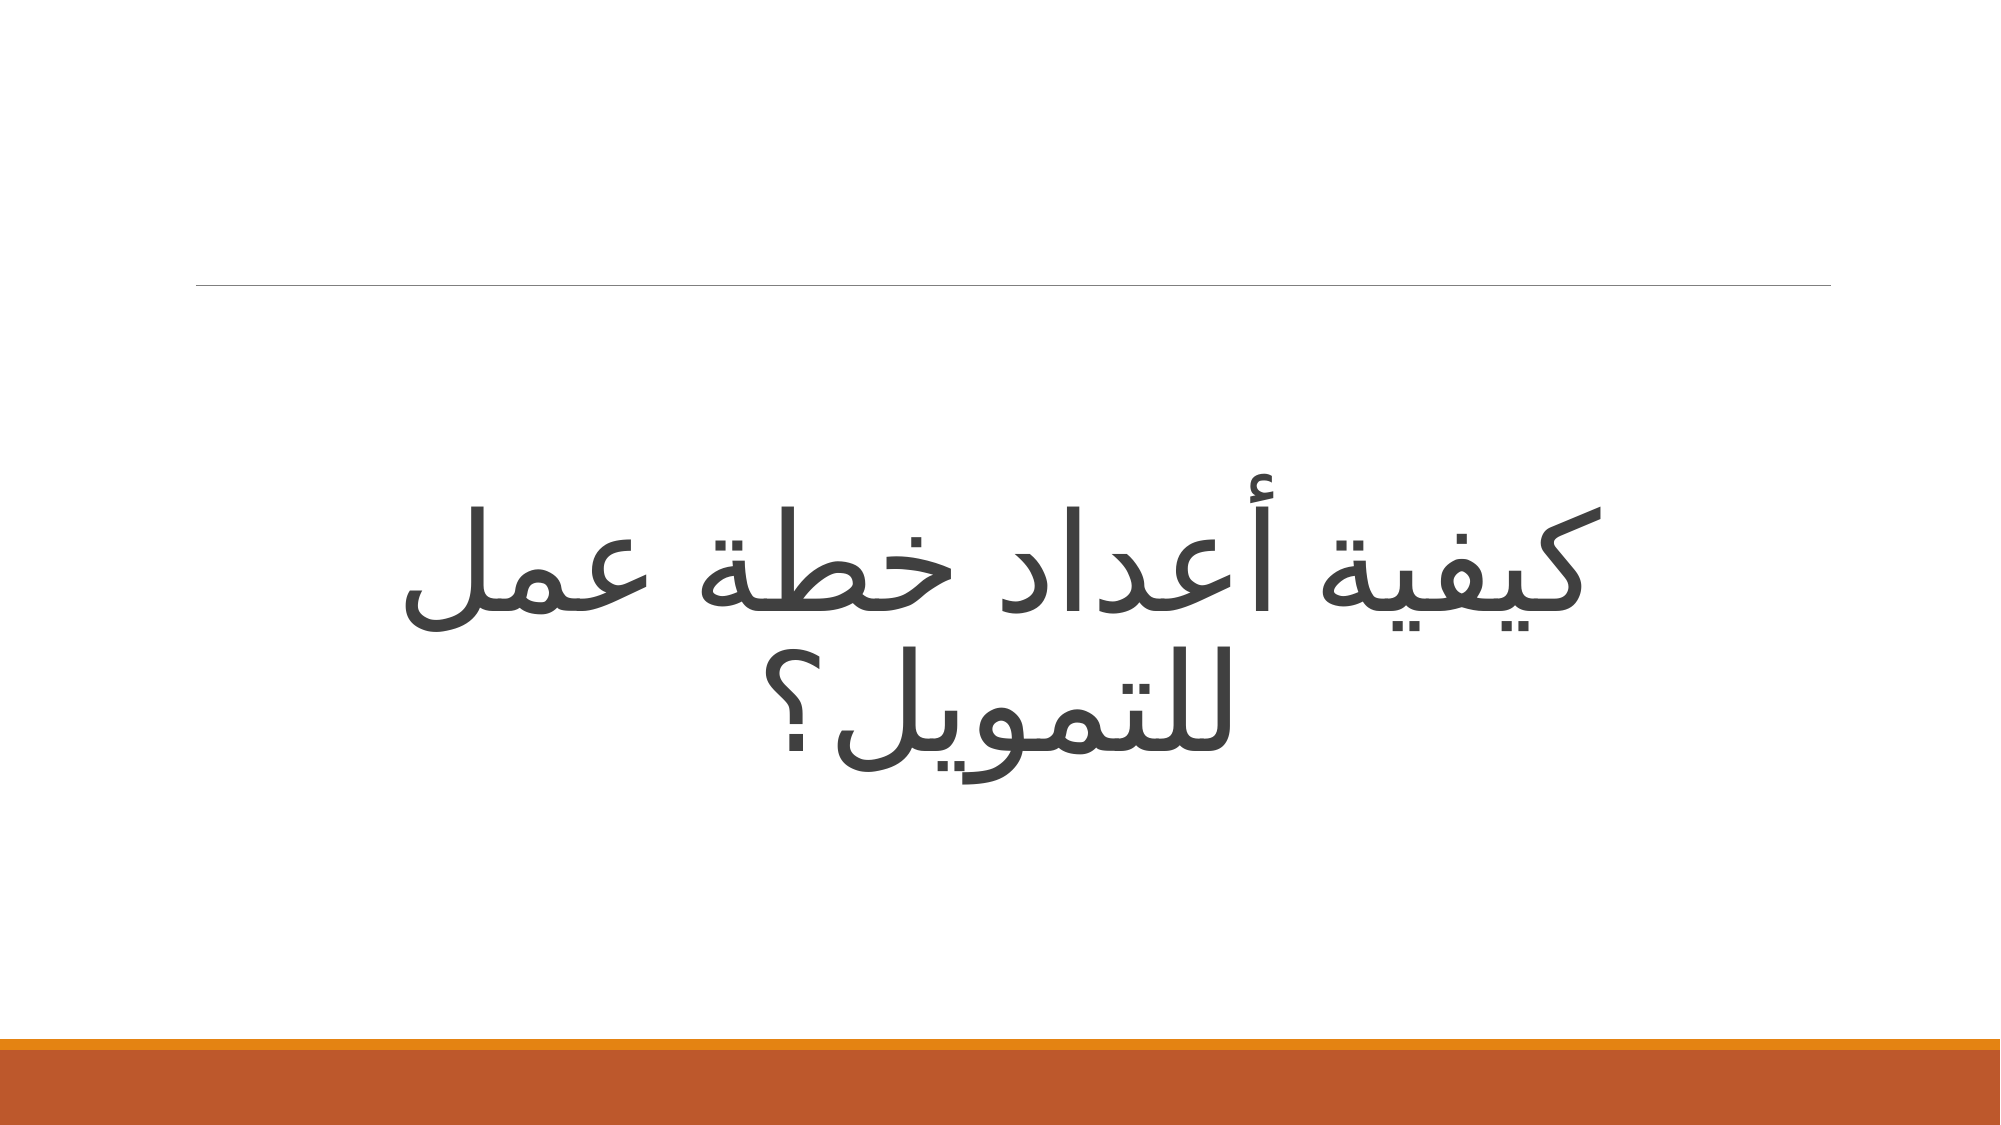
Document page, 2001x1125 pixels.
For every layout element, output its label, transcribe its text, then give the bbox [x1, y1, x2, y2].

title كيفية أعداد خطة عمل للتمويل؟ [217, 360, 1783, 787]
